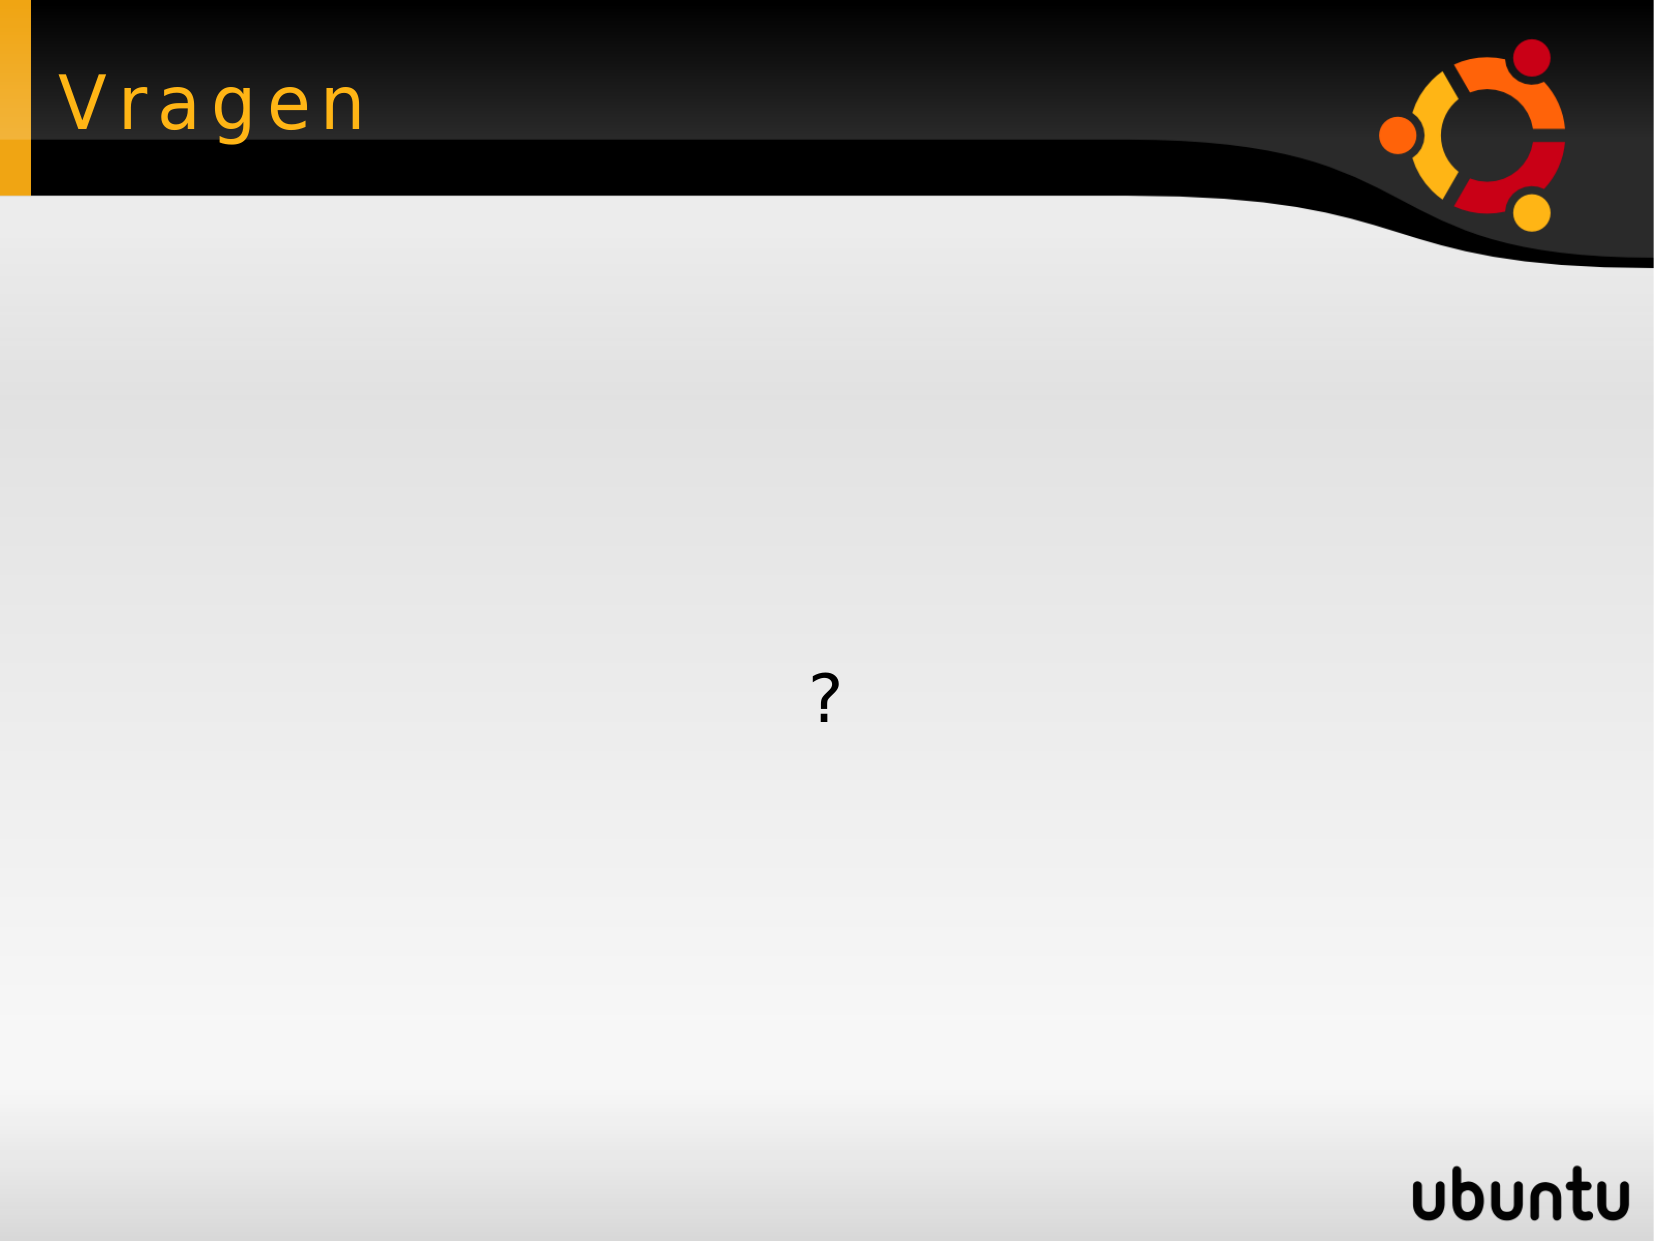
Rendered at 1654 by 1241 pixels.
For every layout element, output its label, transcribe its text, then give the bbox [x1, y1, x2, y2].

picture [0, 0, 1654, 1241]
subtitle ? [82, 290, 1571, 1109]
title Vragen [59, 29, 1270, 178]
